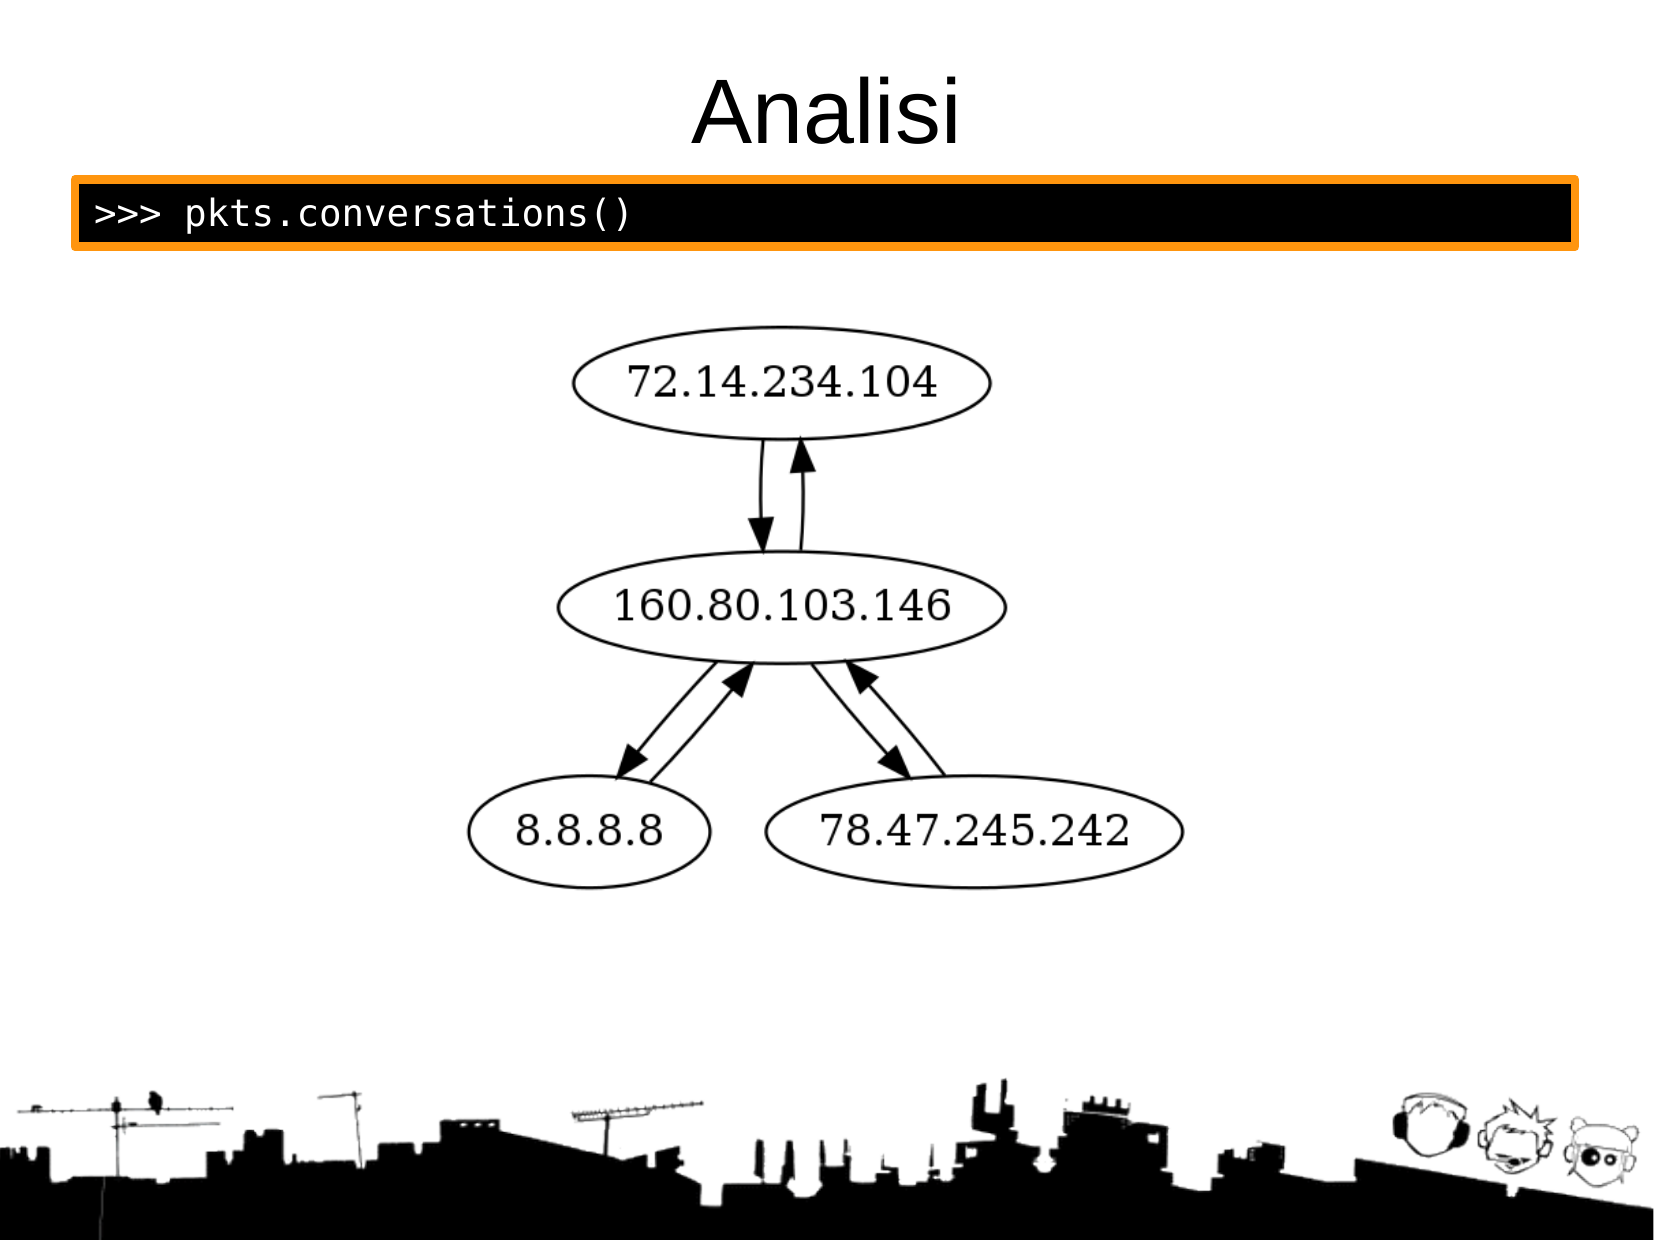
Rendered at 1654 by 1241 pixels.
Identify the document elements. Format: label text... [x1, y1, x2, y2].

picture [453, 315, 1200, 901]
text_box >>> pkts.conversations() [75, 179, 1576, 247]
picture [0, 1077, 1654, 1240]
title Analisi [82, 15, 1571, 175]
